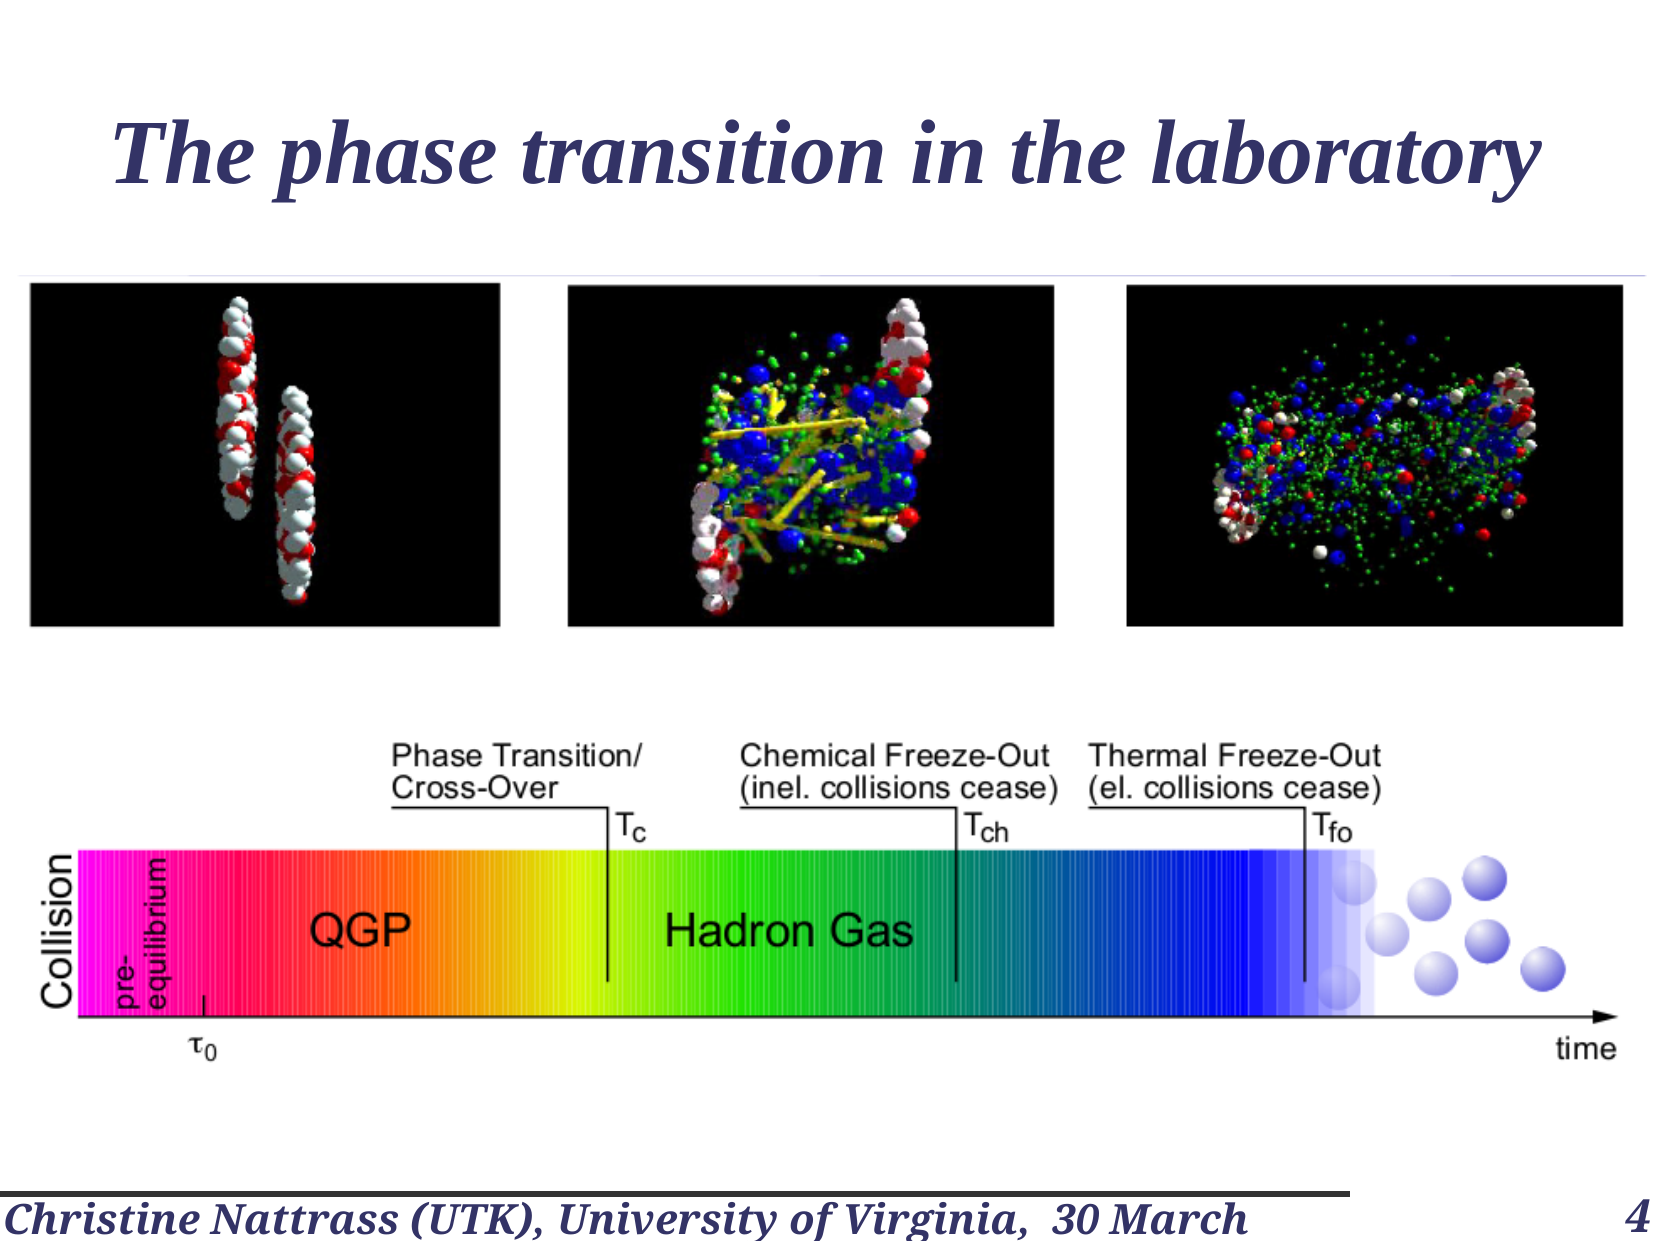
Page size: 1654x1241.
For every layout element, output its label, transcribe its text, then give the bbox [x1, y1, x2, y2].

picture [1, 275, 1652, 1110]
title The phase transition in the laboratory [82, 49, 1571, 257]
